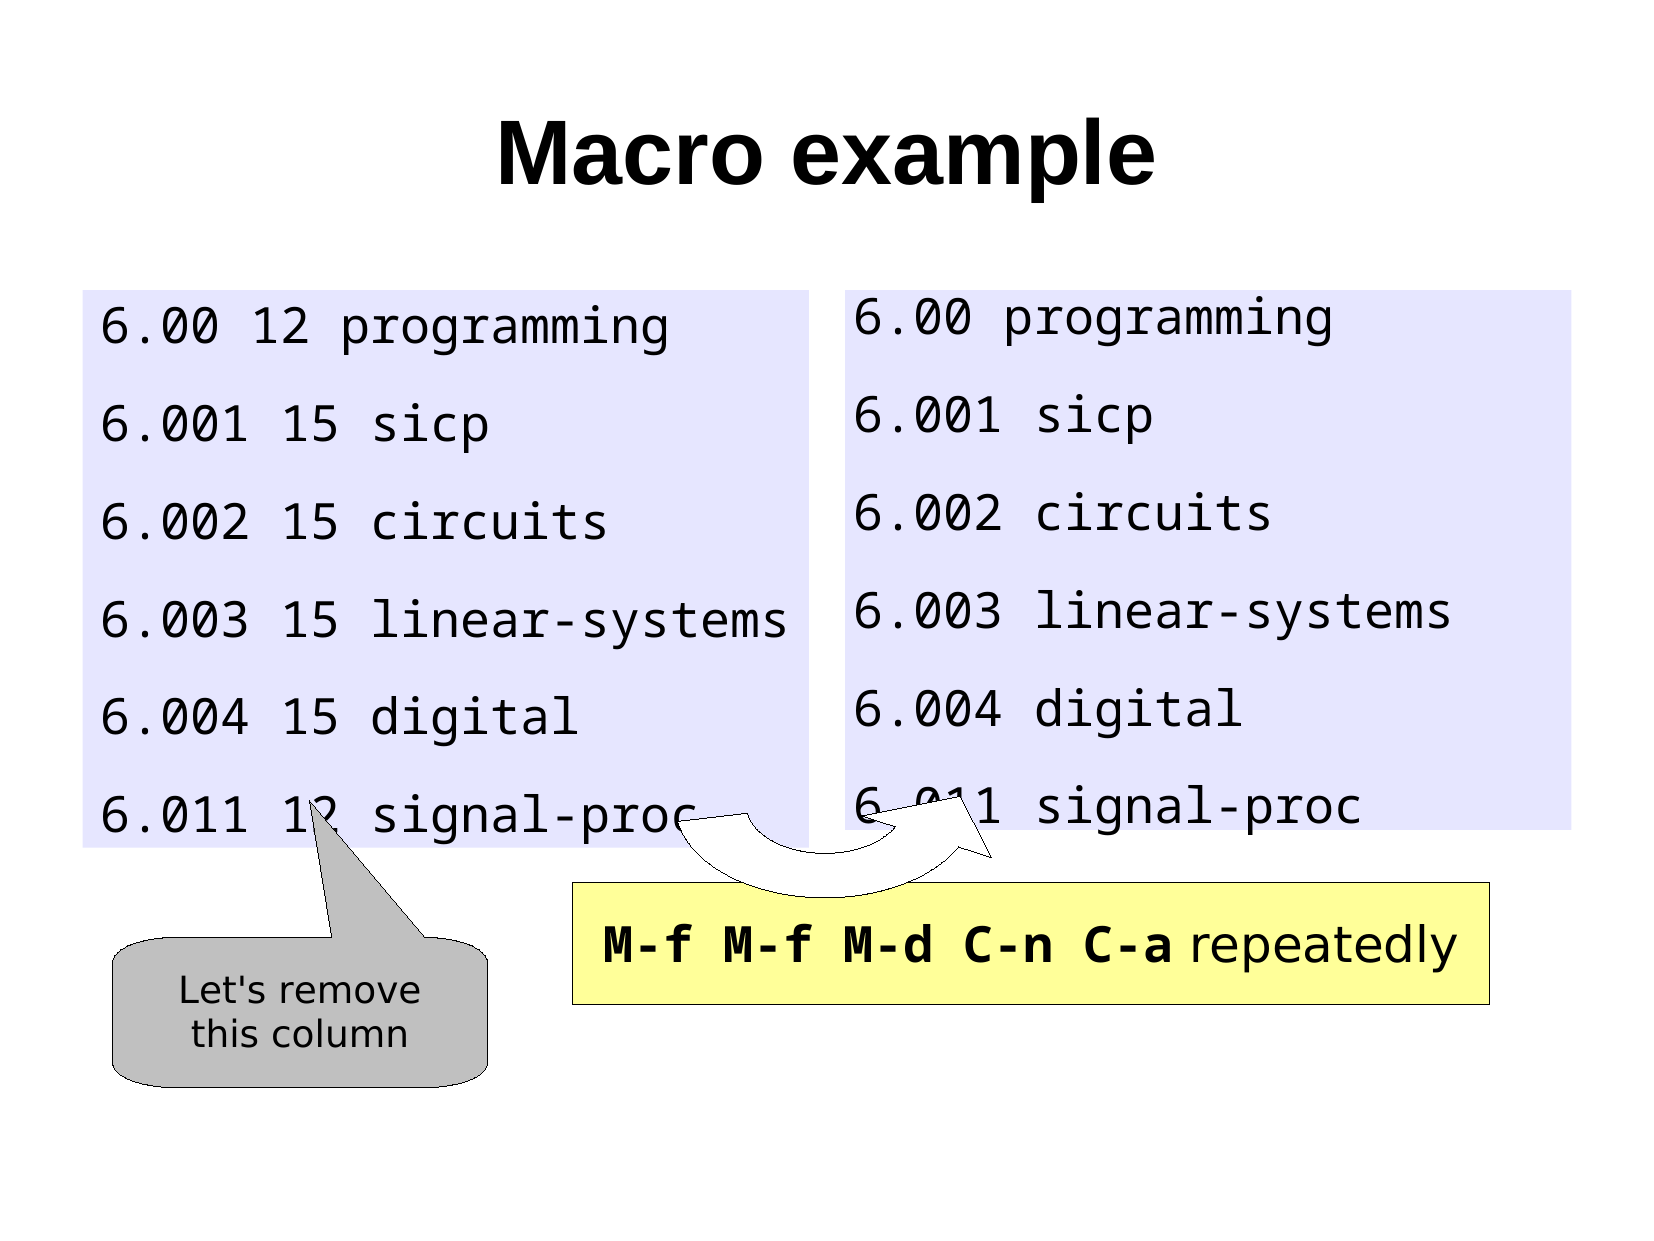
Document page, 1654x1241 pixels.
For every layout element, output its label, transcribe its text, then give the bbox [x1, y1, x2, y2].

list 6.00 programming 6.001 sicp 6.002 circuits 6.003 linear-systems 6.004 digital 6.011 signal-proc [845, 290, 1572, 791]
text_box M-f M-f M-d C-n C-a repeatedly [572, 882, 1490, 1005]
text_box [677, 796, 992, 898]
list 6.00 12 programming 6.001 15 sicp 6.002 15 circuits 6.003 15 linear-systems 6.004 15 digital 6.011 12 signal-proc [82, 290, 809, 809]
text_box Let's remove this column [112, 800, 488, 1088]
title Macro example [82, 56, 1571, 250]
